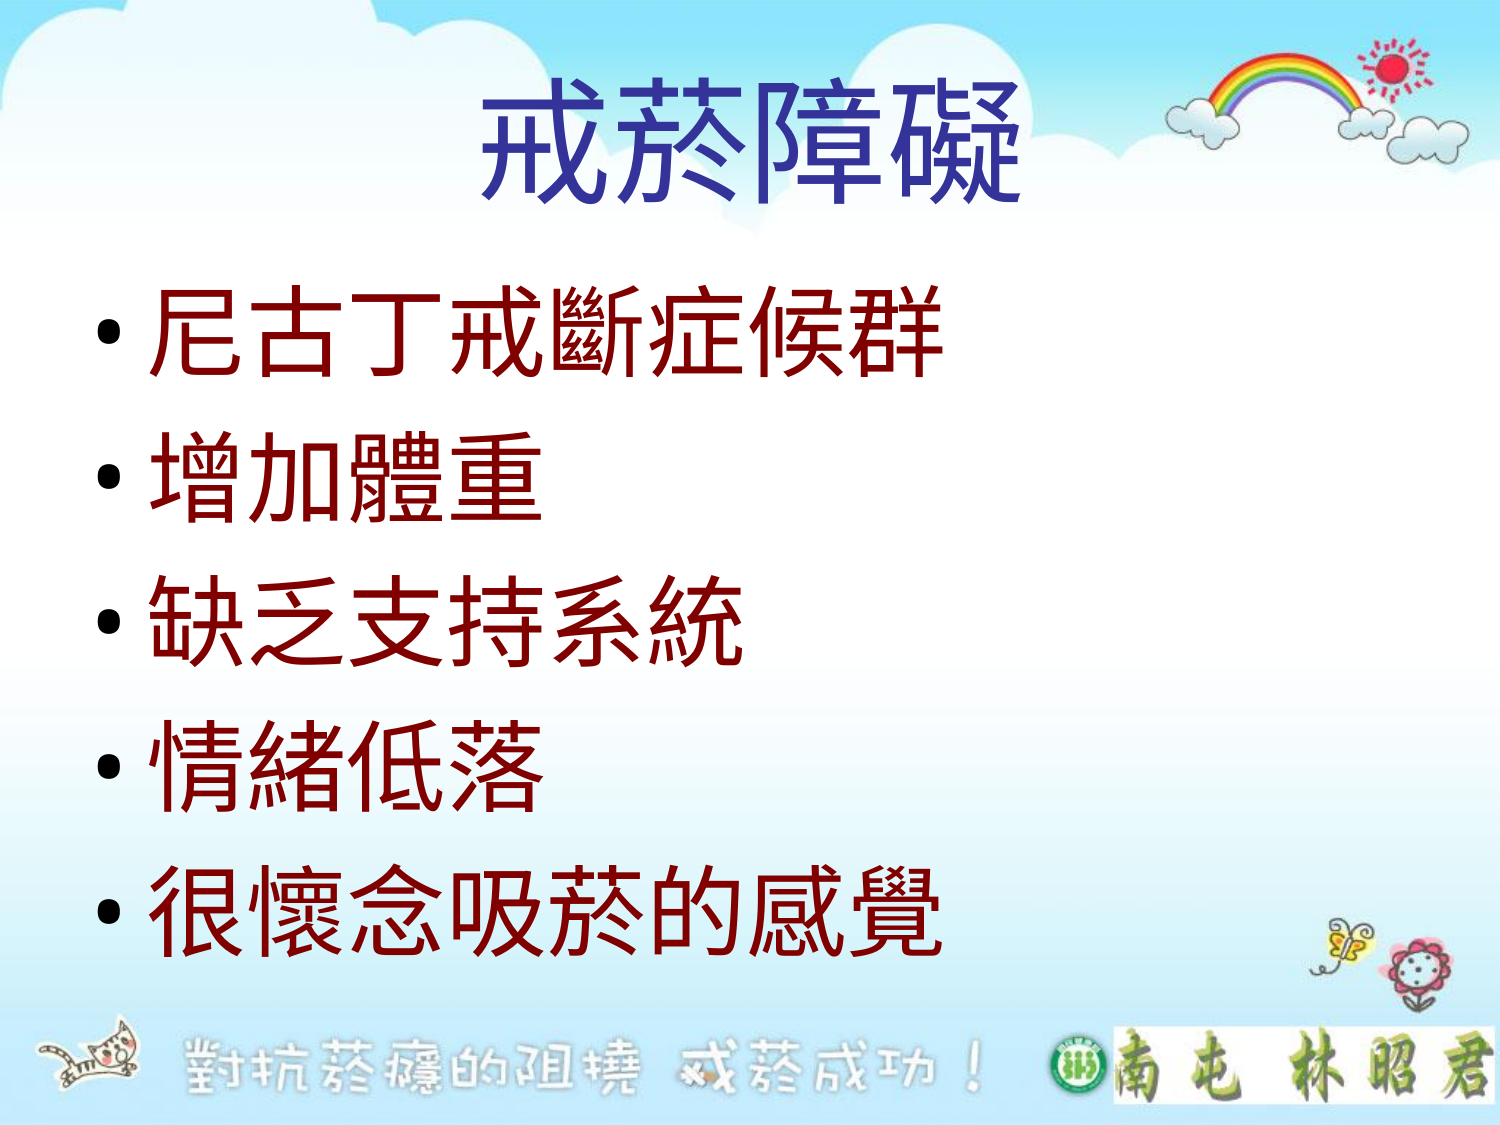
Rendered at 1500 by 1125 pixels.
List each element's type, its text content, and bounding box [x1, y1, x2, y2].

title 戒菸障礙 [75, 45, 1426, 233]
list 尼古丁戒斷症候群 增加體重 缺乏支持系統 情緒低落 很懷念吸菸的感覺 [75, 262, 1426, 1005]
